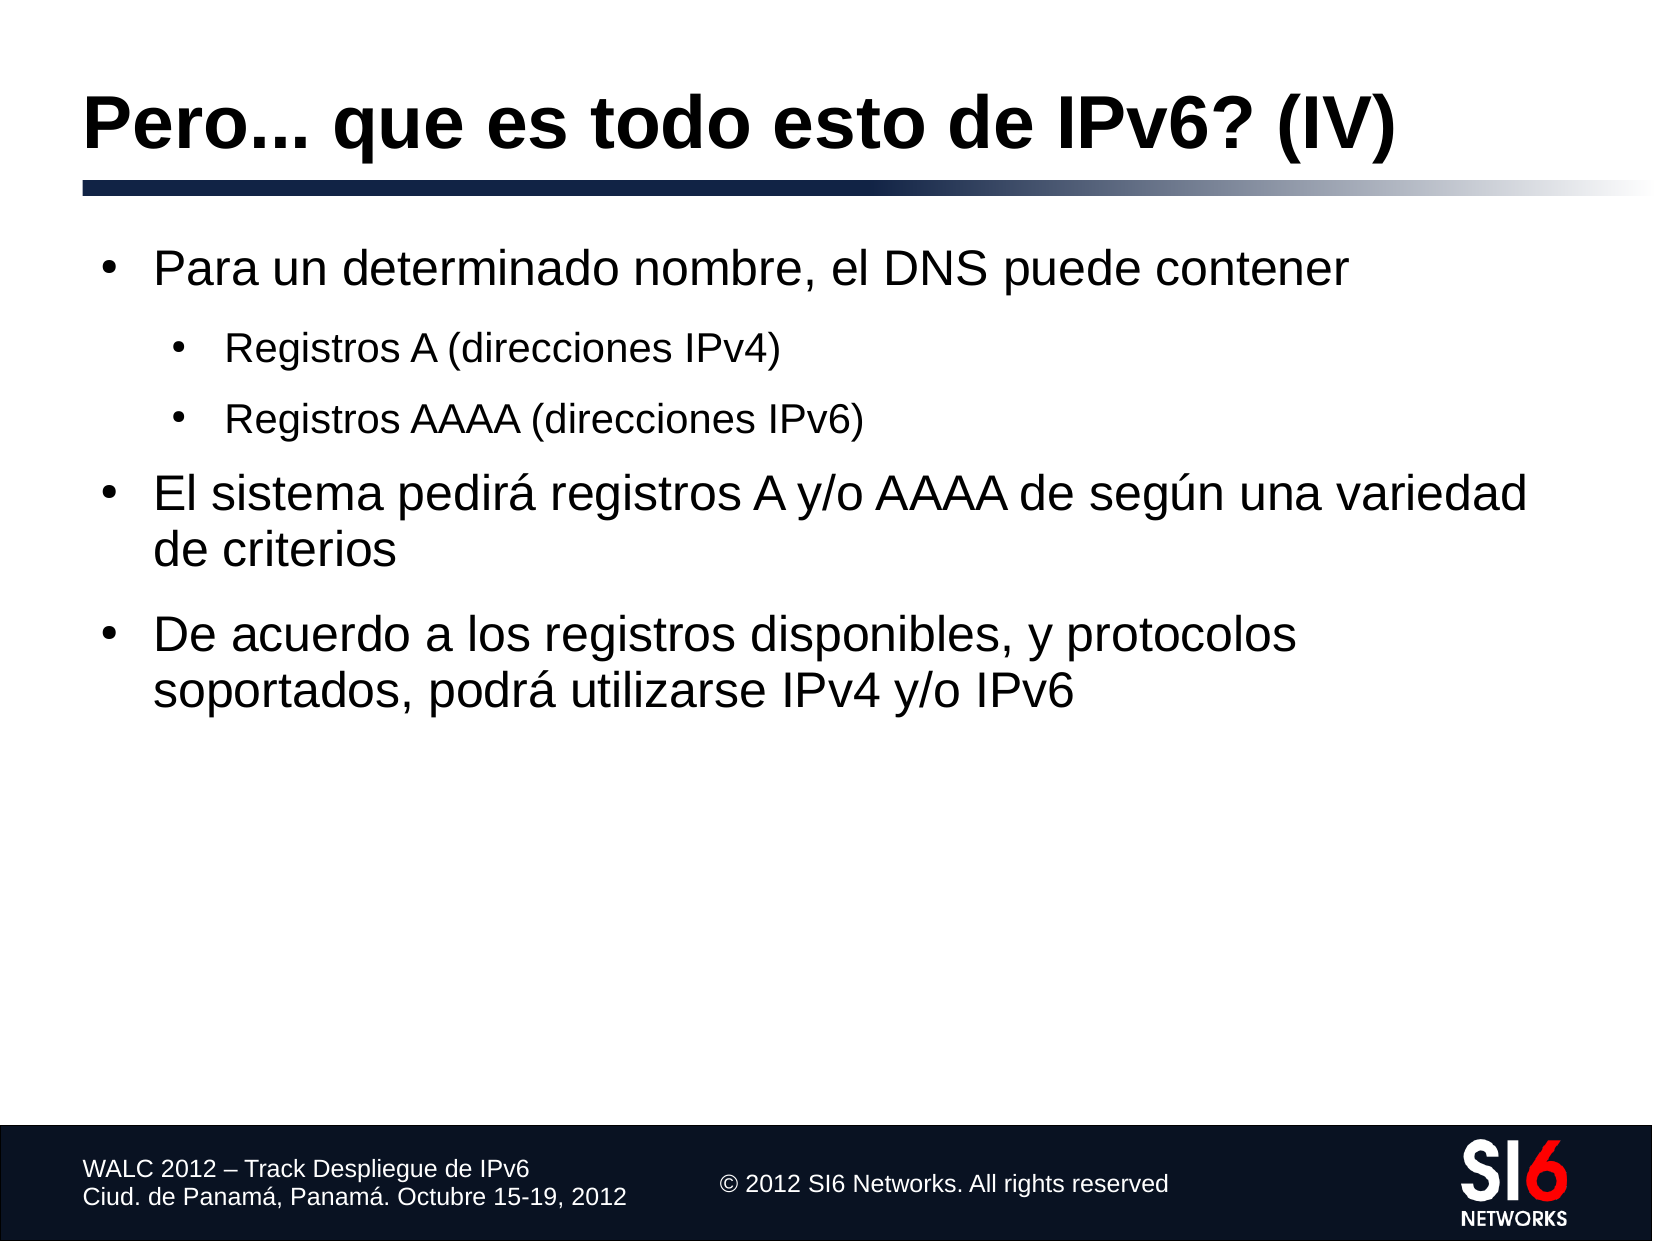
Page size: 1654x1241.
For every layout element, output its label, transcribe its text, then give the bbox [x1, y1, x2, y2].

title Pero... que es todo esto de IPv6? (IV) [82, 49, 1571, 196]
picture [1461, 1139, 1567, 1226]
list Para un determinado nombre, el DNS puede contener Registros A (direcciones IPv4) Registros AAAA (direcciones IPv6) El sistema pedirá registros A y/o AAAA de según una variedad de criterios De acuerdo a los registros disponibles, y protocolos soportados, podrá utilizarse IPv4 y/o IPv6 [82, 240, 1571, 1059]
